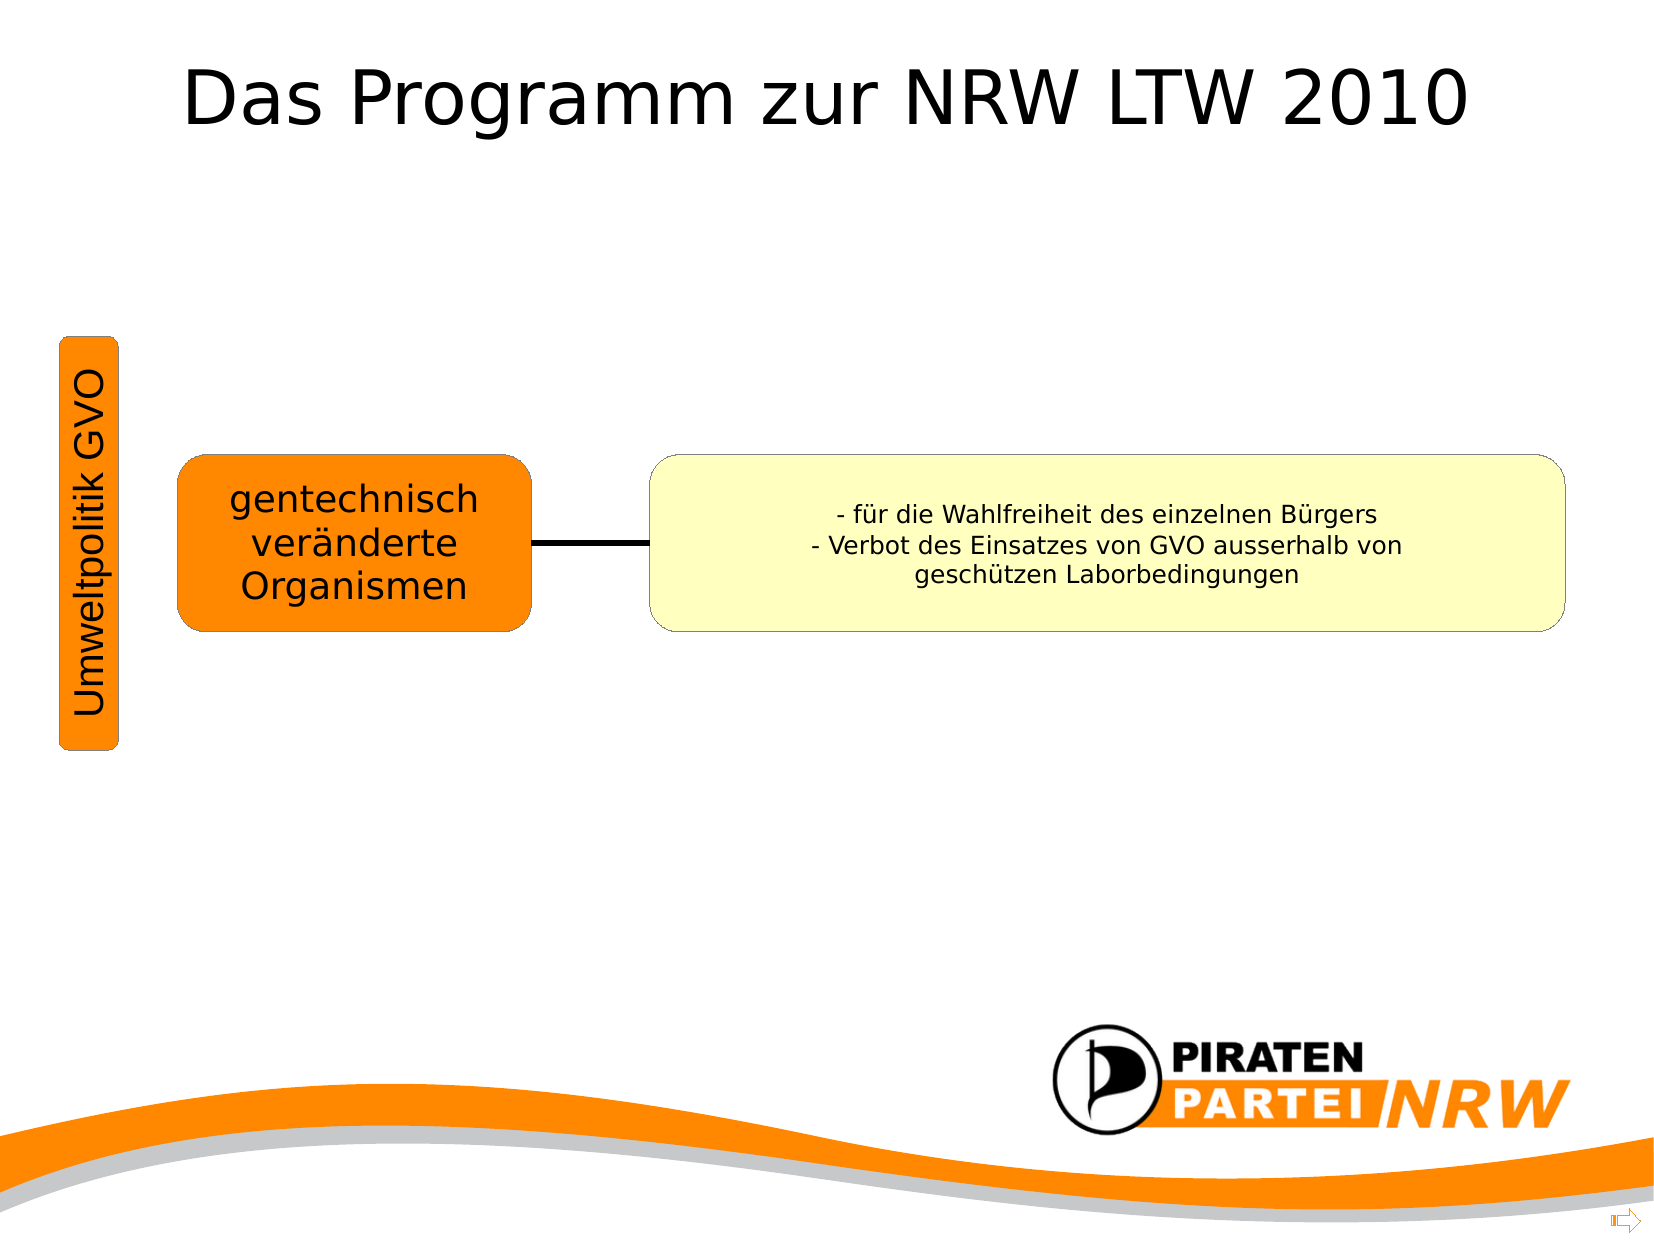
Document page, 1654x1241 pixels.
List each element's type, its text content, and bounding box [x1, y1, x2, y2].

text_box Umweltpolitik GVO [59, 336, 119, 751]
text_box - ﻿für die Wahlfreiheit des einzelnen Bürgers - Verbot des Einsatzes von GVO ausserhalb von geschützen Laborbedingungen [649, 454, 1566, 632]
picture [1045, 1021, 1579, 1140]
title Das Programm zur NRW LTW 2010 [82, 0, 1571, 352]
text_box gentechnisch veränderte Organismen [177, 454, 532, 632]
